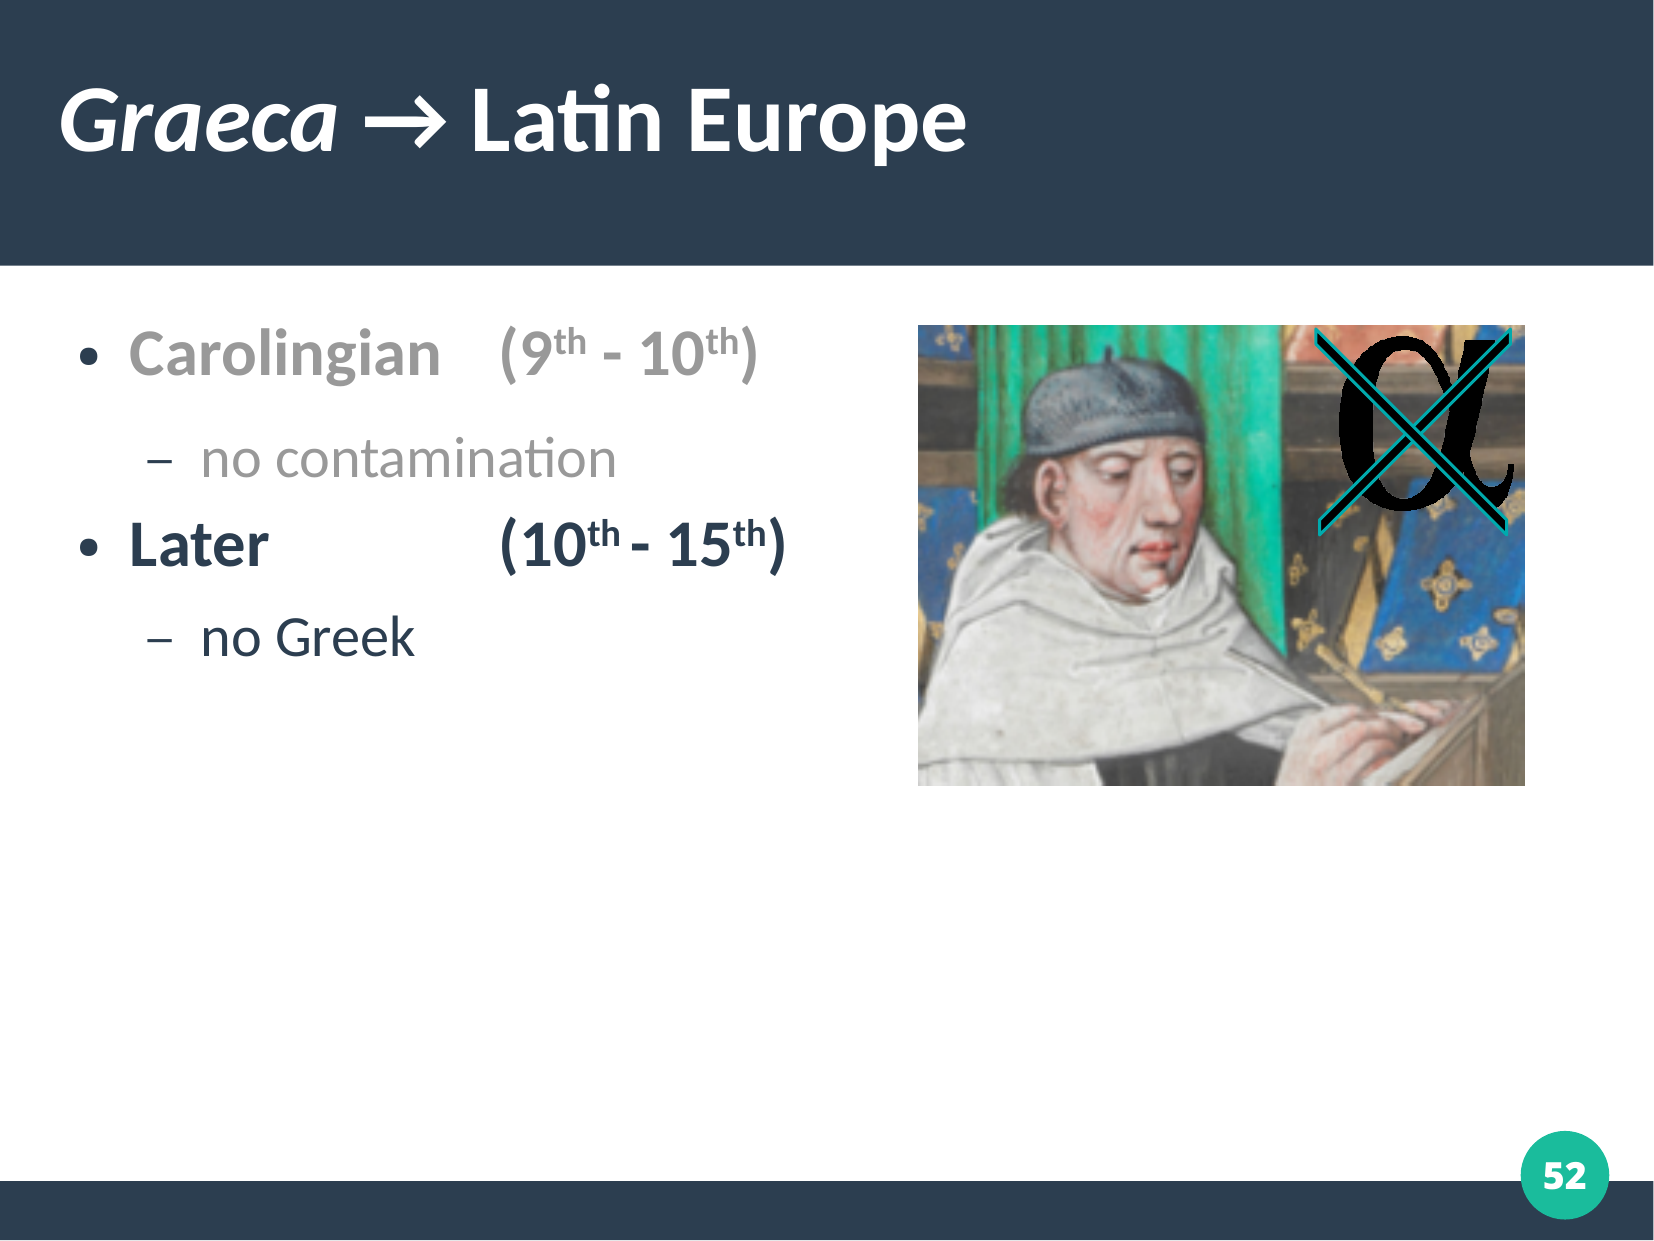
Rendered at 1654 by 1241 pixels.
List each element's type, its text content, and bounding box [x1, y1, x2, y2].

text_box [1315, 328, 1511, 535]
list Carolingian (9th - 10th) no contamination Later (10th - 15th) no Greek [59, 324, 809, 1152]
title Graeca → Latin Europe [59, 49, 1595, 207]
picture [918, 247, 1528, 786]
